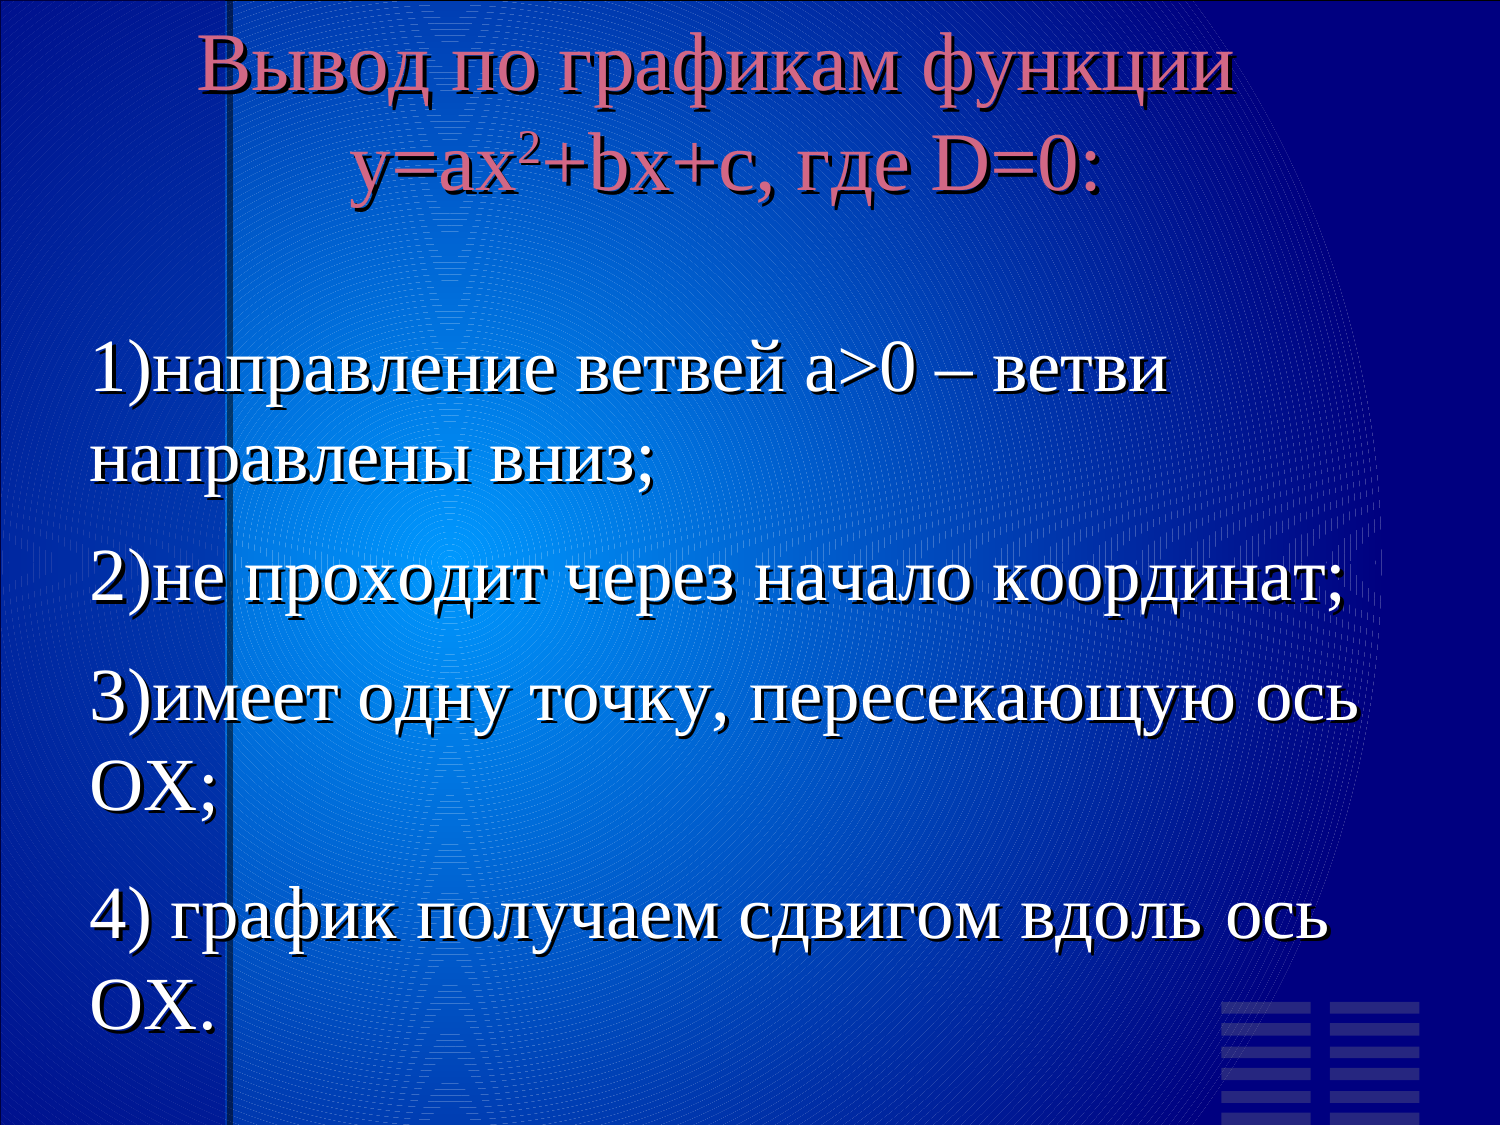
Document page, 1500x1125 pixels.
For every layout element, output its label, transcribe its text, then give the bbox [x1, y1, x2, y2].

list 1)направление ветвей a>0 – ветви направлены вниз; 2)не проходит через начало координат; 3)имеет одну точку, пересекающую ось ОХ; 4) график получаем сдвигом вдоль ось ОХ. [75, 308, 1425, 1059]
title Вывод по графикам функции y=aх2+bx+c, где D=0: [0, 0, 1500, 274]
